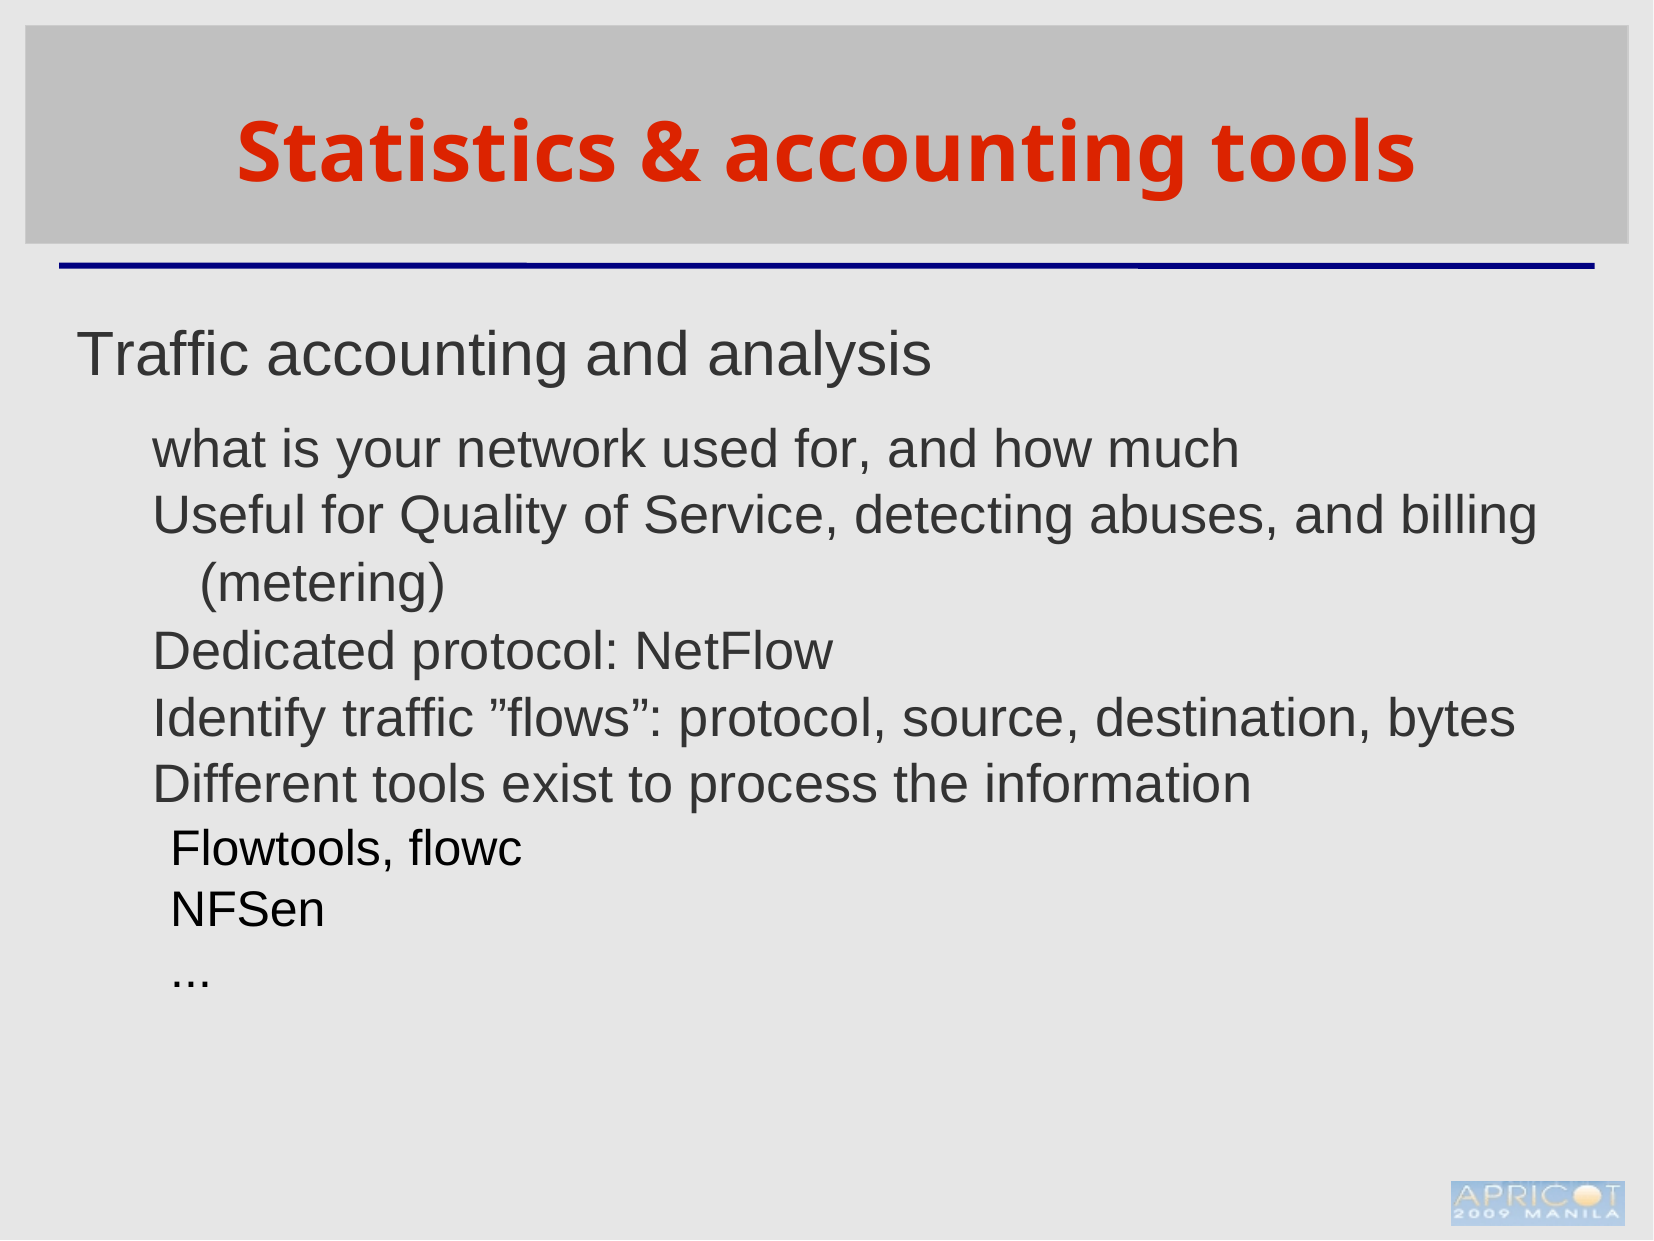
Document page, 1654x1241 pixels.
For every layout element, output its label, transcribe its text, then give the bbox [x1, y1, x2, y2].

picture [1451, 1181, 1625, 1226]
list Traffic accounting and analysis what is your network used for, and how much Useful for Quality of Service, detecting abuses, and billing (metering)‏ Dedicated protocol: NetFlow Identify traffic ”flows”: protocol, source, destination, bytes Different tools exist to process the information Flowtools, flowc NFSen ... [59, 322, 1595, 1132]
title Statistics & accounting tools [121, 46, 1534, 254]
